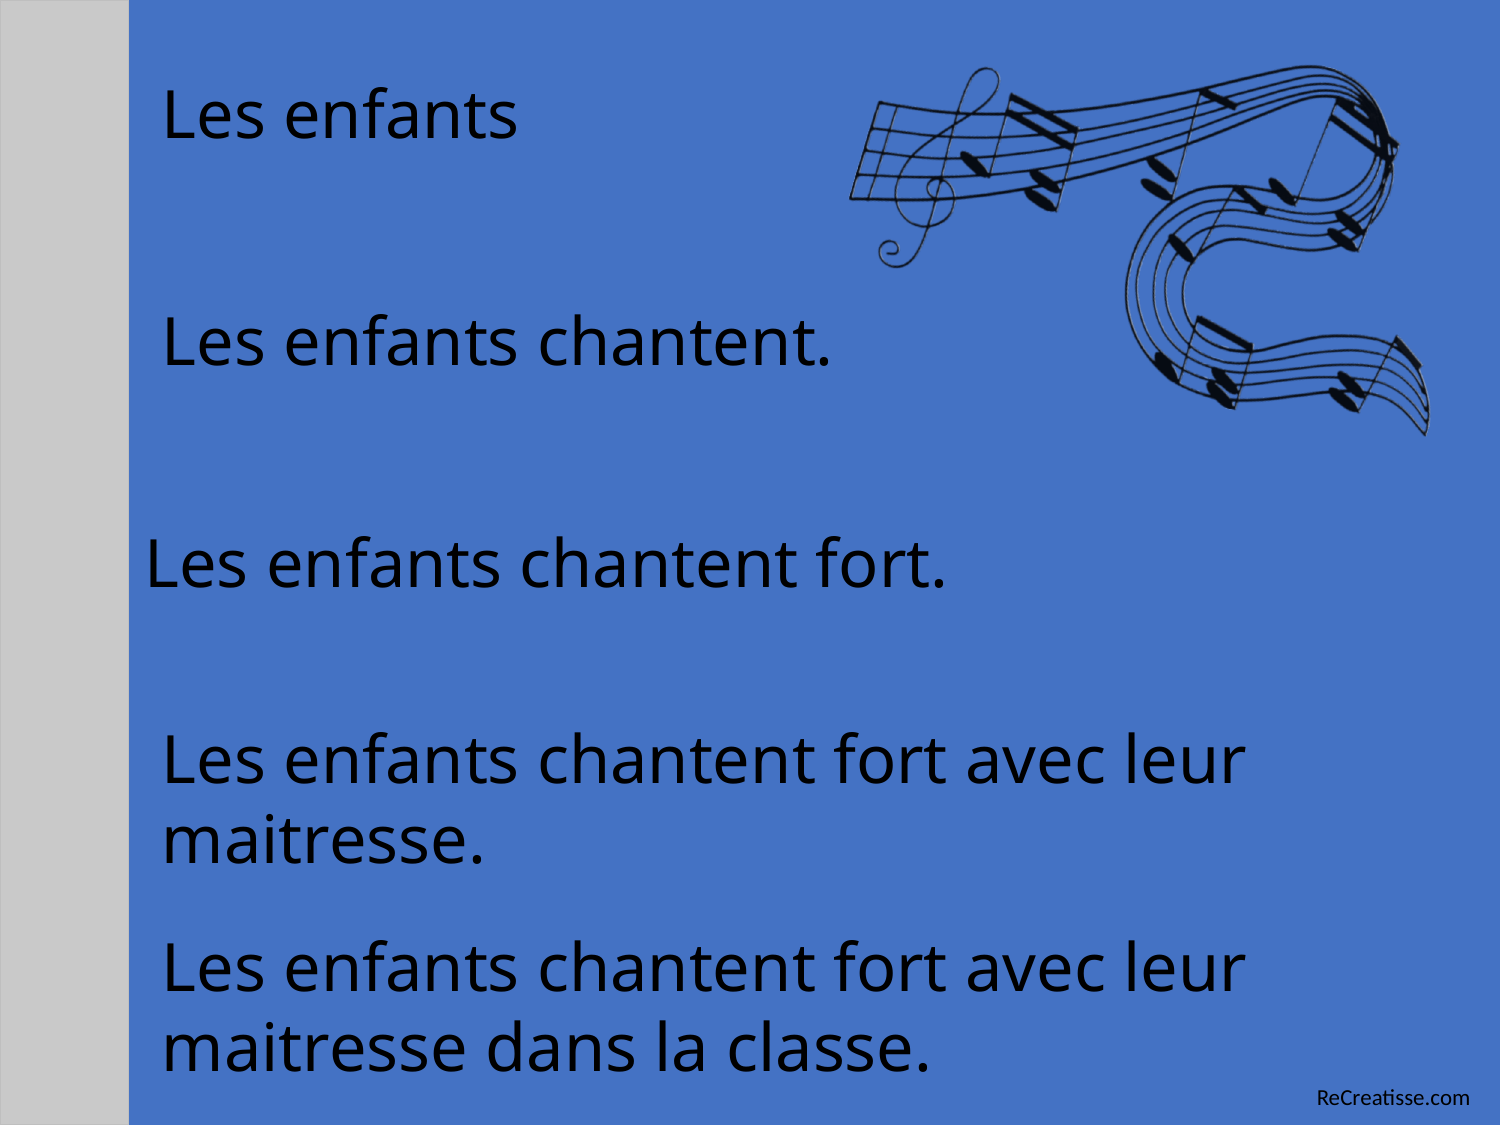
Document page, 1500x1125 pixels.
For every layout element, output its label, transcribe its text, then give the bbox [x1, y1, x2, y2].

text_box Les enfants [147, 65, 535, 160]
picture [821, 0, 1500, 464]
text_box Les enfants chantent fort avec leur maitresse. [147, 710, 1263, 885]
table_header [129, 0, 906, 225]
text_box Les enfants chantent. [147, 291, 850, 386]
text_box [0, 0, 129, 1125]
table_cell [129, 225, 1365, 450]
table_header [1488, 185, 1500, 225]
table_header [1103, 0, 1500, 117]
table_cell [129, 450, 1500, 675]
table_cell [1422, 225, 1500, 450]
table_cell [129, 675, 1500, 900]
text_box Les enfants chantent fort. [129, 514, 965, 609]
text_box Les enfants chantent fort avec leur maitresse dans la classe. [147, 917, 1263, 1092]
text_box ReCreatisse.com [1302, 1075, 1486, 1118]
table_cell [129, 900, 1500, 1125]
